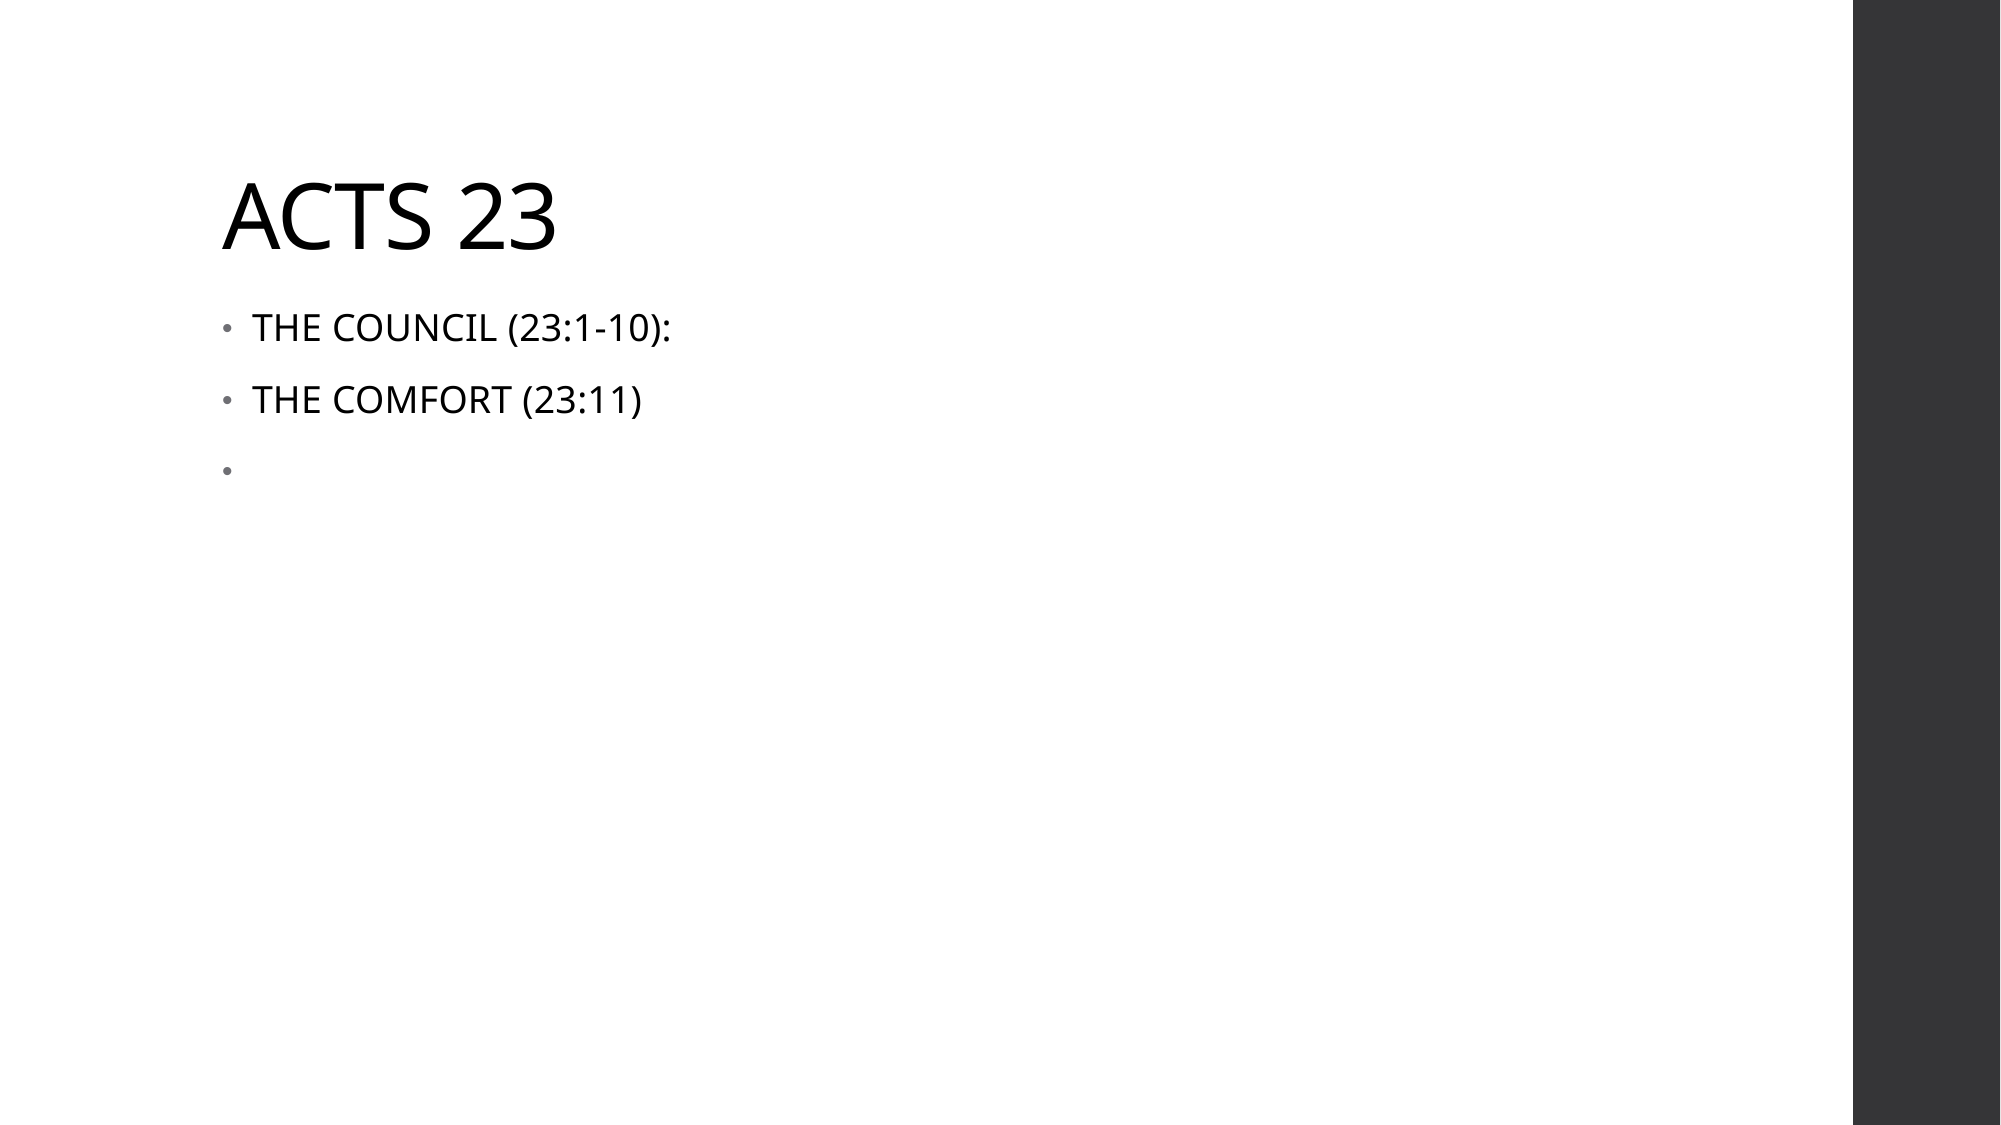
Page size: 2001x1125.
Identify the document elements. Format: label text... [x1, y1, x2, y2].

list THE COUNCIL (23:1-10): THE COMFORT (23:11) [206, 299, 1617, 1014]
title ACTS 23 [206, 60, 1797, 278]
